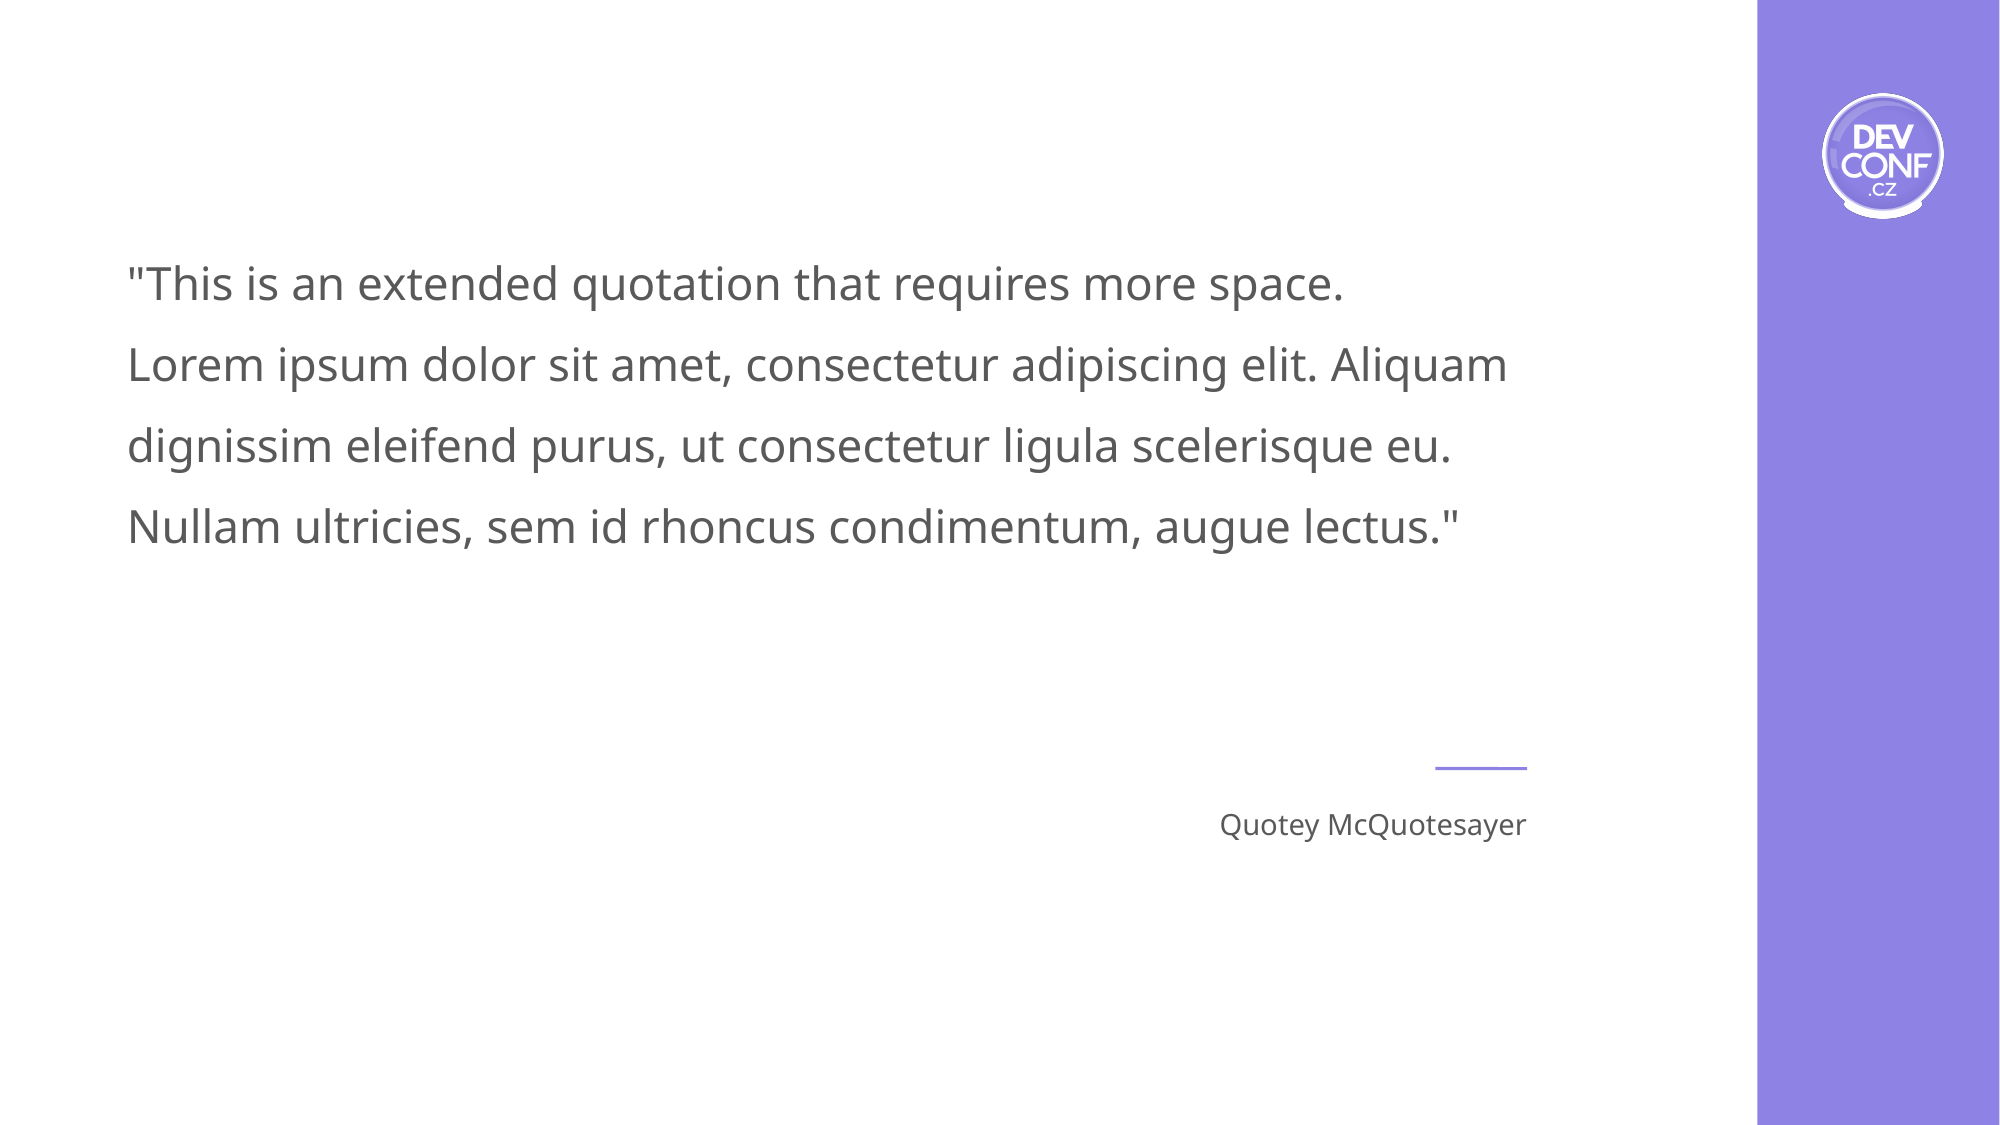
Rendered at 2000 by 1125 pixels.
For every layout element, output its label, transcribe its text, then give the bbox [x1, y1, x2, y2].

subtitle Quotey McQuotesayer [778, 794, 1528, 887]
title "This is an extended quotation that requires more space. Lorem ipsum dolor sit amet, consectetur adipiscing elit. Aliquam dignissim eleifend purus, ut consectetur ligula scelerisque eu. Nullam ultricies, sem id rhoncus condimentum, augue lectus." [126, 232, 1523, 769]
picture [1822, 93, 1944, 219]
